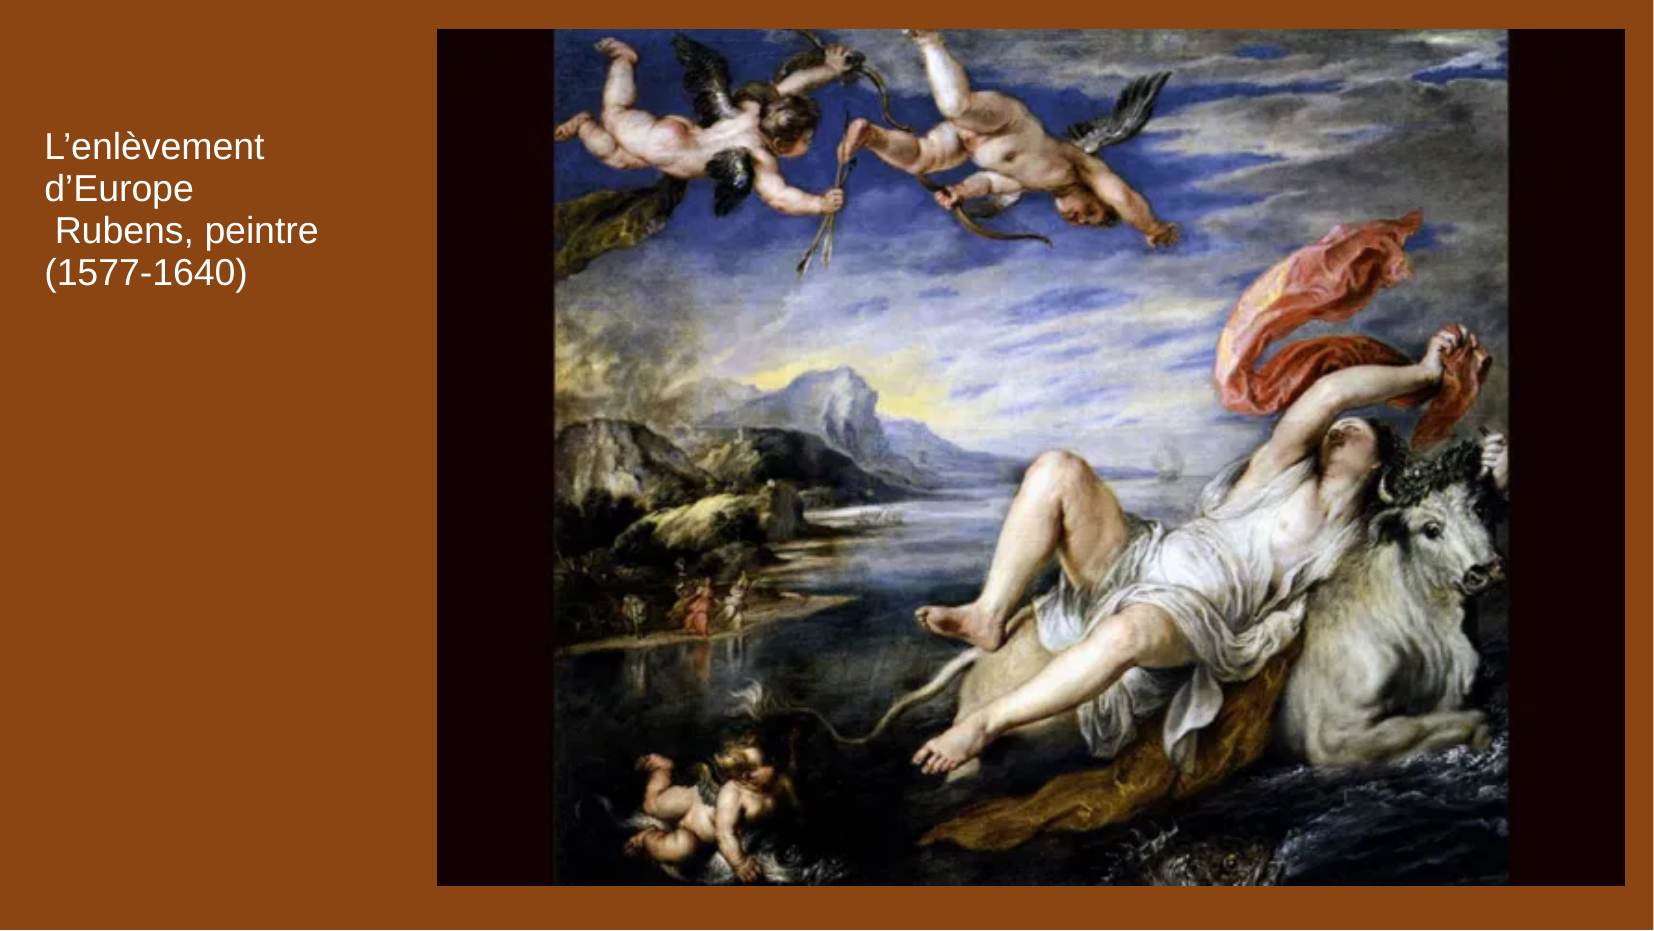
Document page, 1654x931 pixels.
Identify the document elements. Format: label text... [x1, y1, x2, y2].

picture [437, 29, 1625, 886]
text_box L’enlèvement d’Europe Rubens, peintre (1577-1640) [29, 118, 384, 427]
